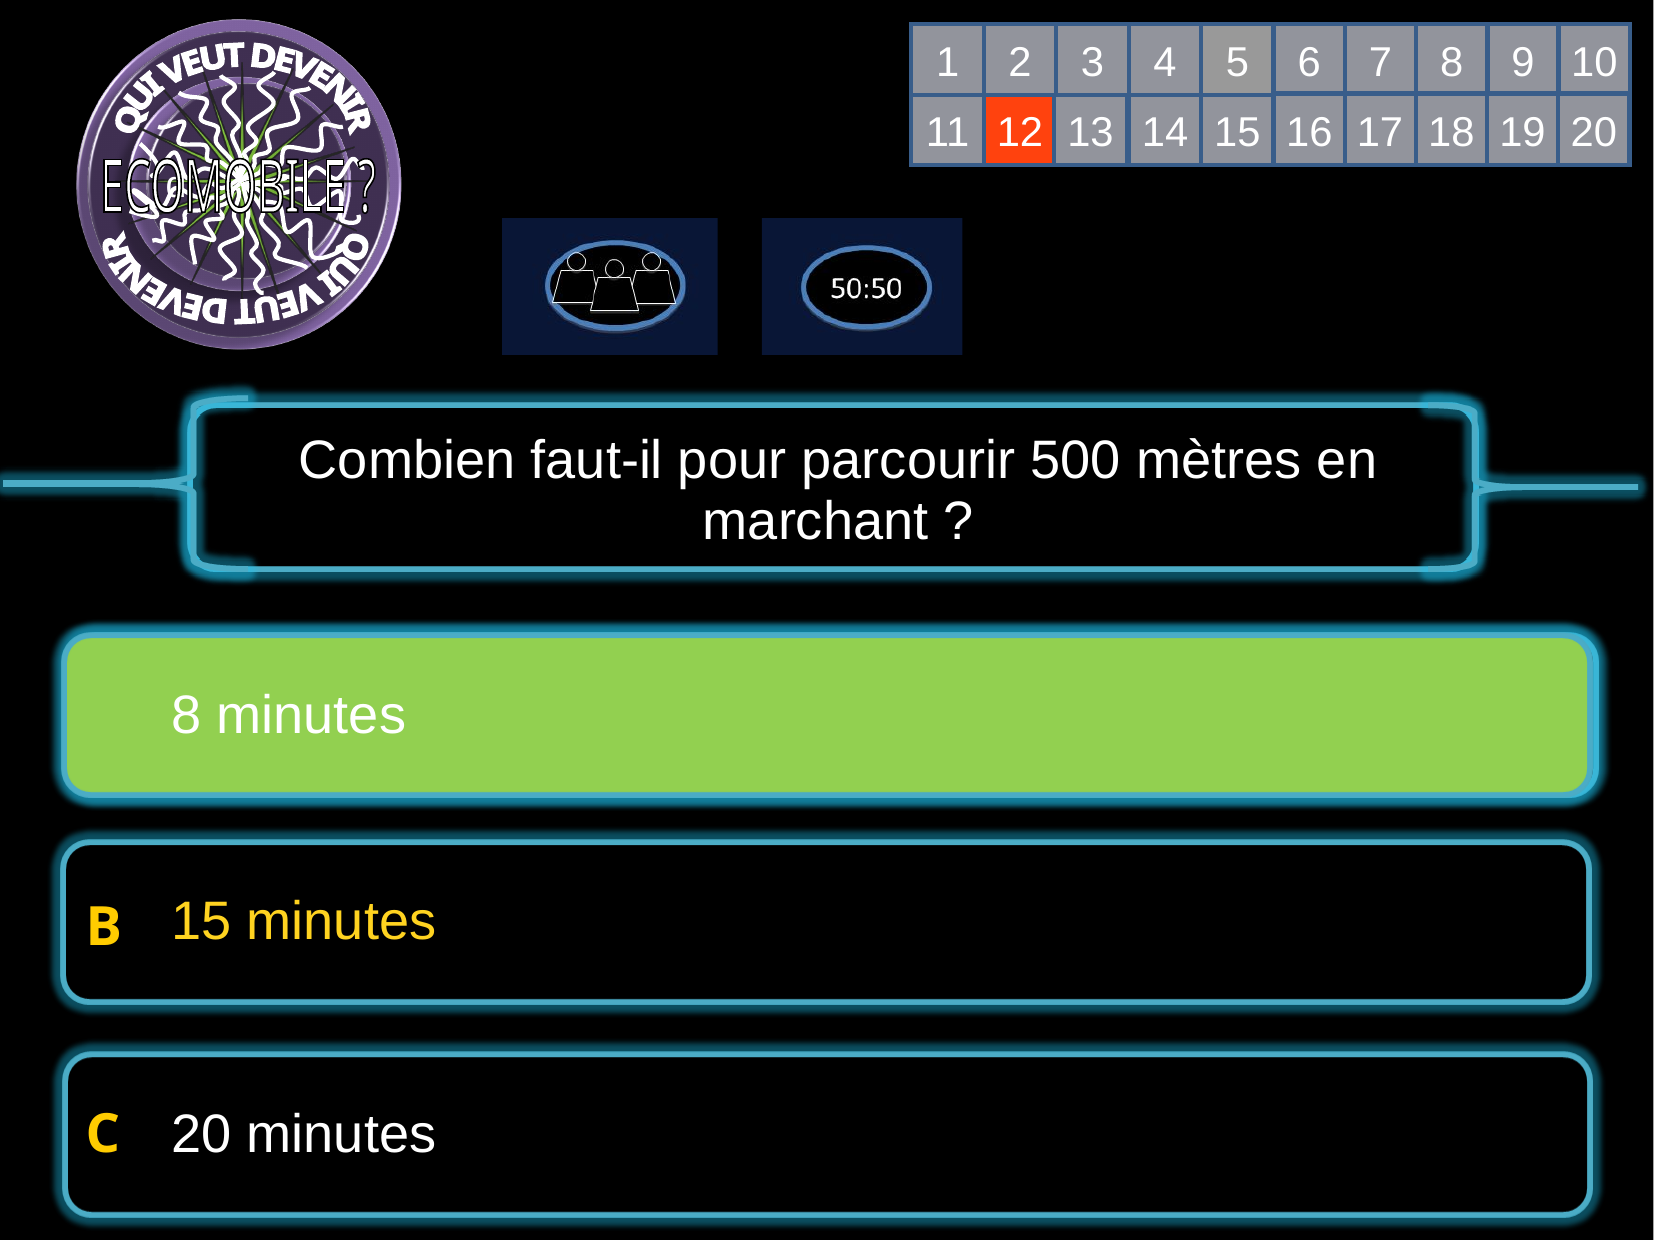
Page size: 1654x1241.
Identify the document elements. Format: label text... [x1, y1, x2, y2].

text_box 2 [983, 24, 1056, 94]
text_box 15 [1201, 94, 1273, 166]
text_box 16 [1273, 93, 1345, 166]
text_box 10 [1558, 24, 1630, 93]
text_box 9 [1487, 24, 1558, 93]
text_box 5 [1201, 24, 1273, 94]
list 8 minutes [171, 643, 1571, 786]
text_box 19 [1486, 93, 1558, 166]
text_box 1 [911, 24, 983, 94]
list 15 minutes [171, 850, 1571, 993]
text_box 20 [1558, 93, 1630, 166]
text_box 11 [911, 94, 983, 166]
text_box 13 [1054, 94, 1127, 166]
text_box 14 [1128, 94, 1201, 166]
text_box 3 [1056, 24, 1128, 95]
picture [35, 18, 425, 370]
title Combien faut-il pour parcourir 500 mètres en marchant ? [200, 407, 1477, 573]
picture [45, 1034, 1610, 1235]
text_box 7 [1344, 24, 1416, 93]
picture [43, 822, 1609, 1022]
text_box 6 [1273, 24, 1344, 93]
text_box 12 [983, 94, 1054, 166]
picture [44, 615, 1616, 815]
text_box 8 [1416, 24, 1487, 93]
text_box 18 [1415, 93, 1486, 166]
text_box 4 [1128, 24, 1201, 94]
text_box 17 [1345, 93, 1415, 166]
picture [0, 377, 1654, 591]
list 20 minutes [171, 1062, 1571, 1205]
